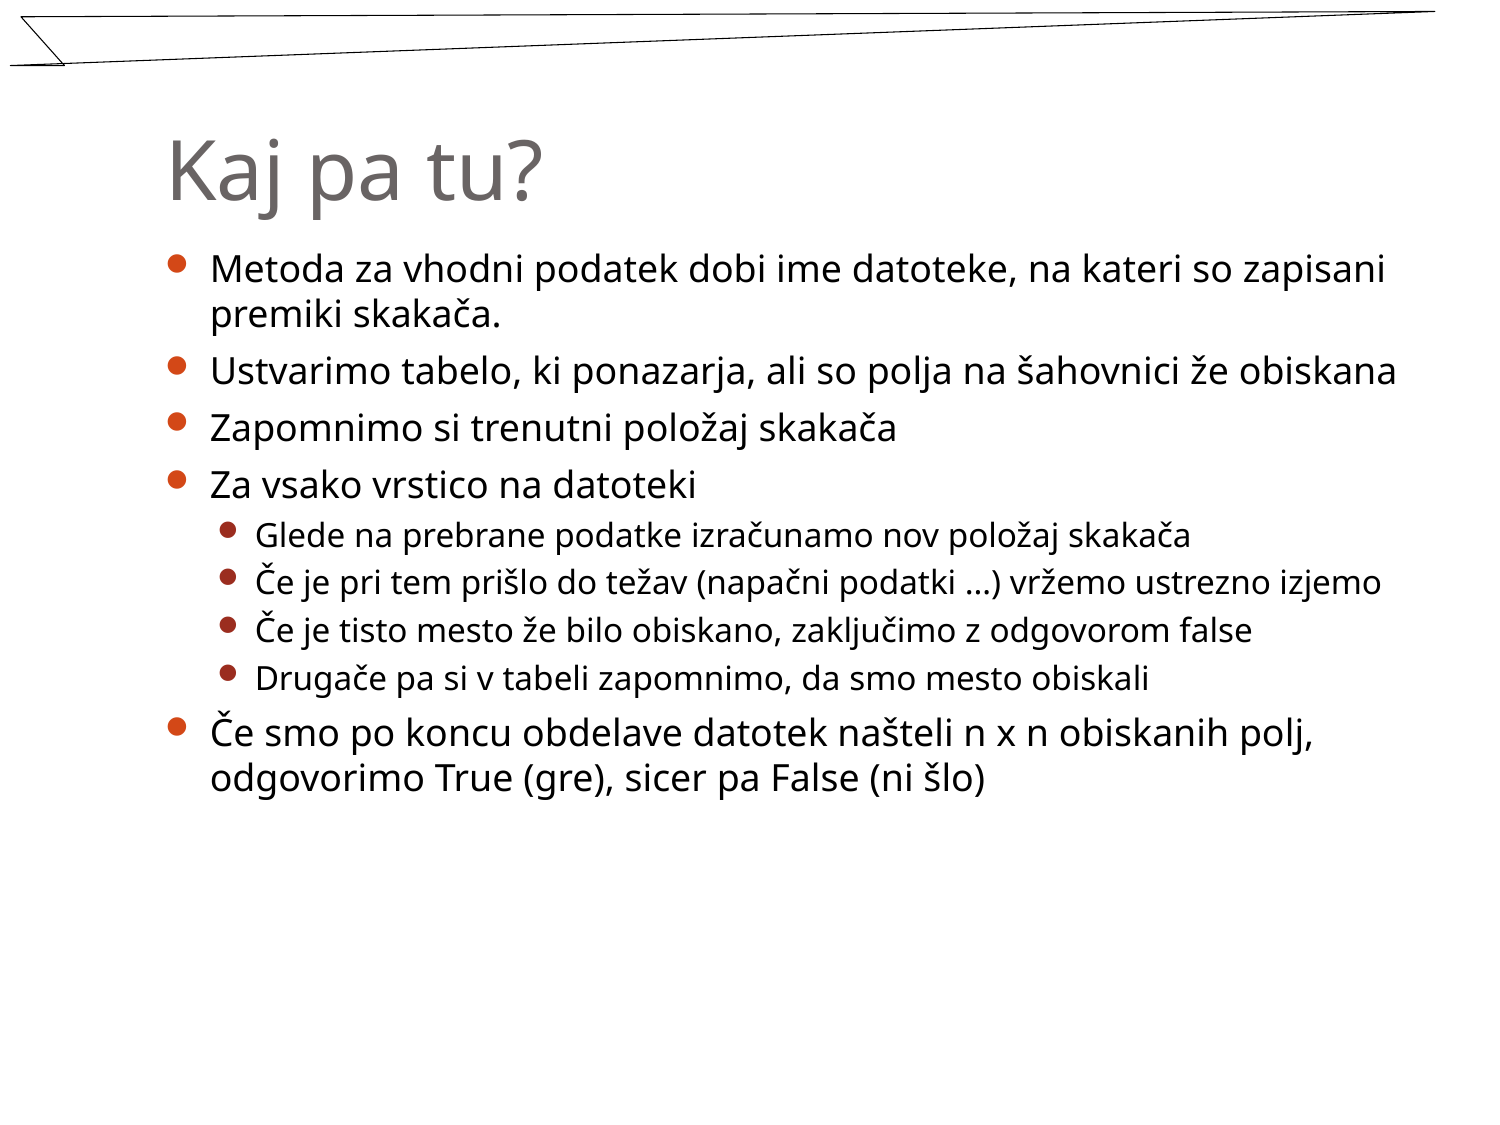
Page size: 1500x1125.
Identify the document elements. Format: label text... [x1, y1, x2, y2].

title Kaj pa tu? [150, 45, 1425, 233]
list Metoda za vhodni podatek dobi ime datoteke, na kateri so zapisani premiki skakača. Ustvarimo tabelo, ki ponazarja, ali so polja na šahovnici že obiskana Zapomnimo si trenutni položaj skakača Za vsako vrstico na datoteki Glede na prebrane podatke izračunamo nov položaj skakača Če je pri tem prišlo do težav (napačni podatki …) vržemo ustrezno izjemo Če je tisto mesto že bilo obiskano, zaključimo z odgovorom false Drugače pa si v tabeli zapomnimo, da smo mesto obiskali Če smo po koncu obdelave datotek našteli n x n obiskanih polj, odgovorimo True (gre), sicer pa False (ni šlo) [150, 237, 1425, 988]
